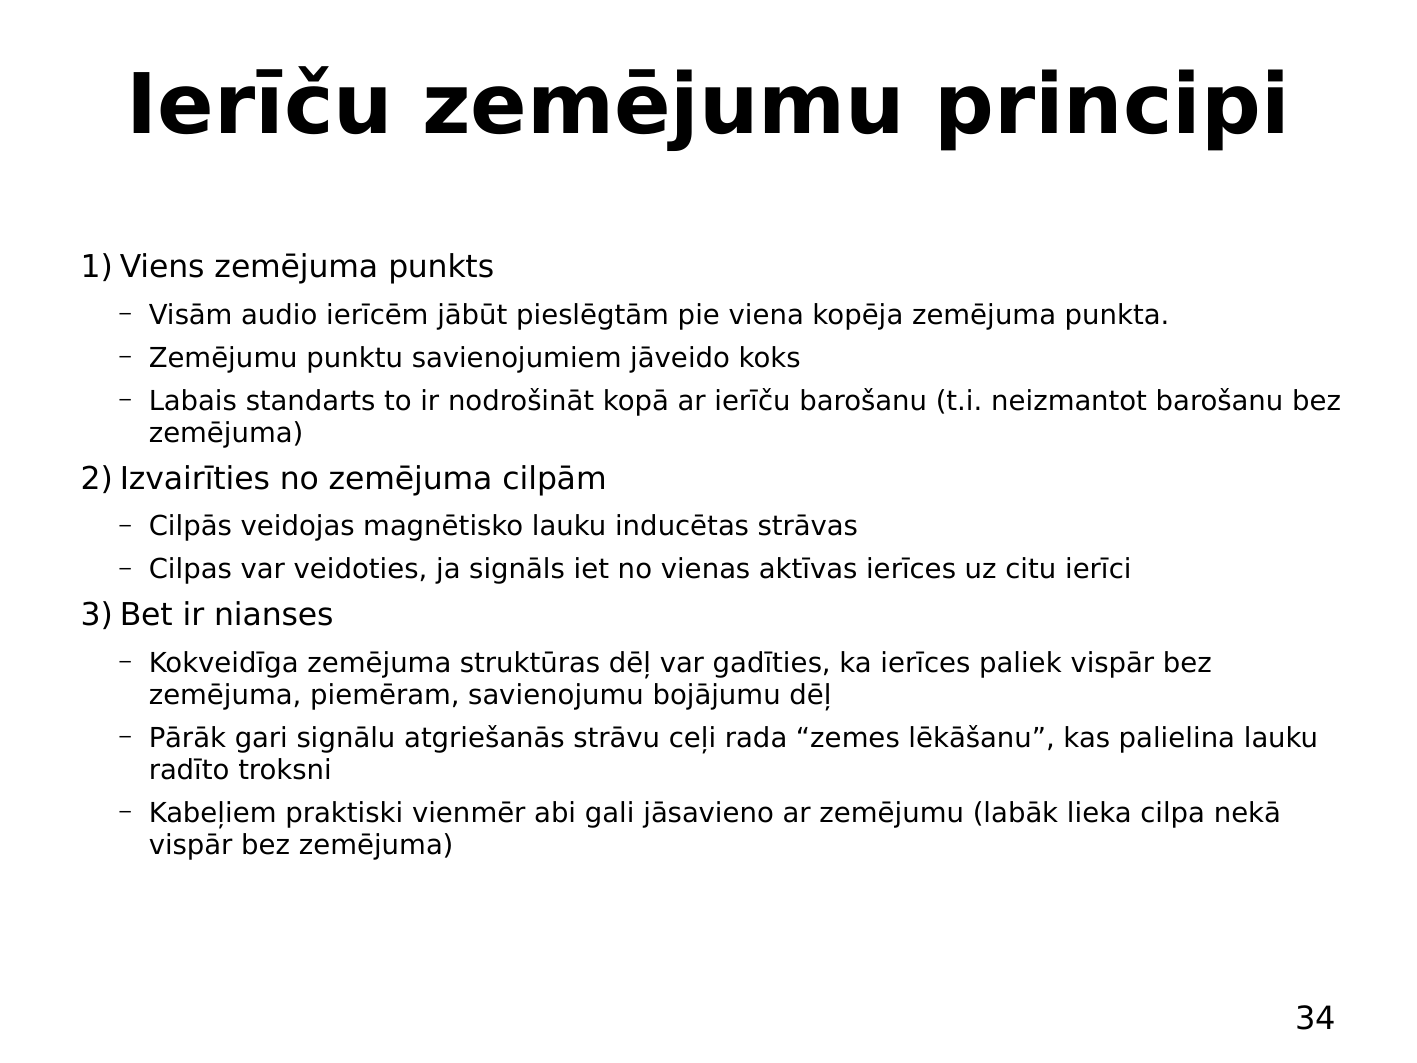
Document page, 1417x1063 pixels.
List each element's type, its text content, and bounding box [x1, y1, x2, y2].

title Ierīču zemējumu principi [70, 42, 1346, 168]
list Viens zemējuma punkts Visām audio ierīcēm jābūt pieslēgtām pie viena kopēja zemējuma punkta. Zemējumu punktu savienojumiem jāveido koks Labais standarts to ir nodrošināt kopā ar ierīču barošanu (t.i. neizmantot barošanu bez zemējuma) Izvairīties no zemējuma cilpām Cilpās veidojas magnētisko lauku inducētas strāvas Cilpas var veidoties, ja signāls iet no vienas aktīvas ierīces uz citu ierīci Bet ir nianses Kokveidīga zemējuma struktūras dēļ var gadīties, ka ierīces paliek vispār bez zemējuma, piemēram, savienojumu bojājumu dēļ Pārāk gari signālu atgriešanās strāvu ceļi rada “zemes lēkāšanu”, kas palielina lauku radīto troksni Kabeļiem praktiski vienmēr abi gali jāsavieno ar zemējumu (labāk lieka cilpa nekā vispār bez zemējuma) [70, 248, 1346, 865]
